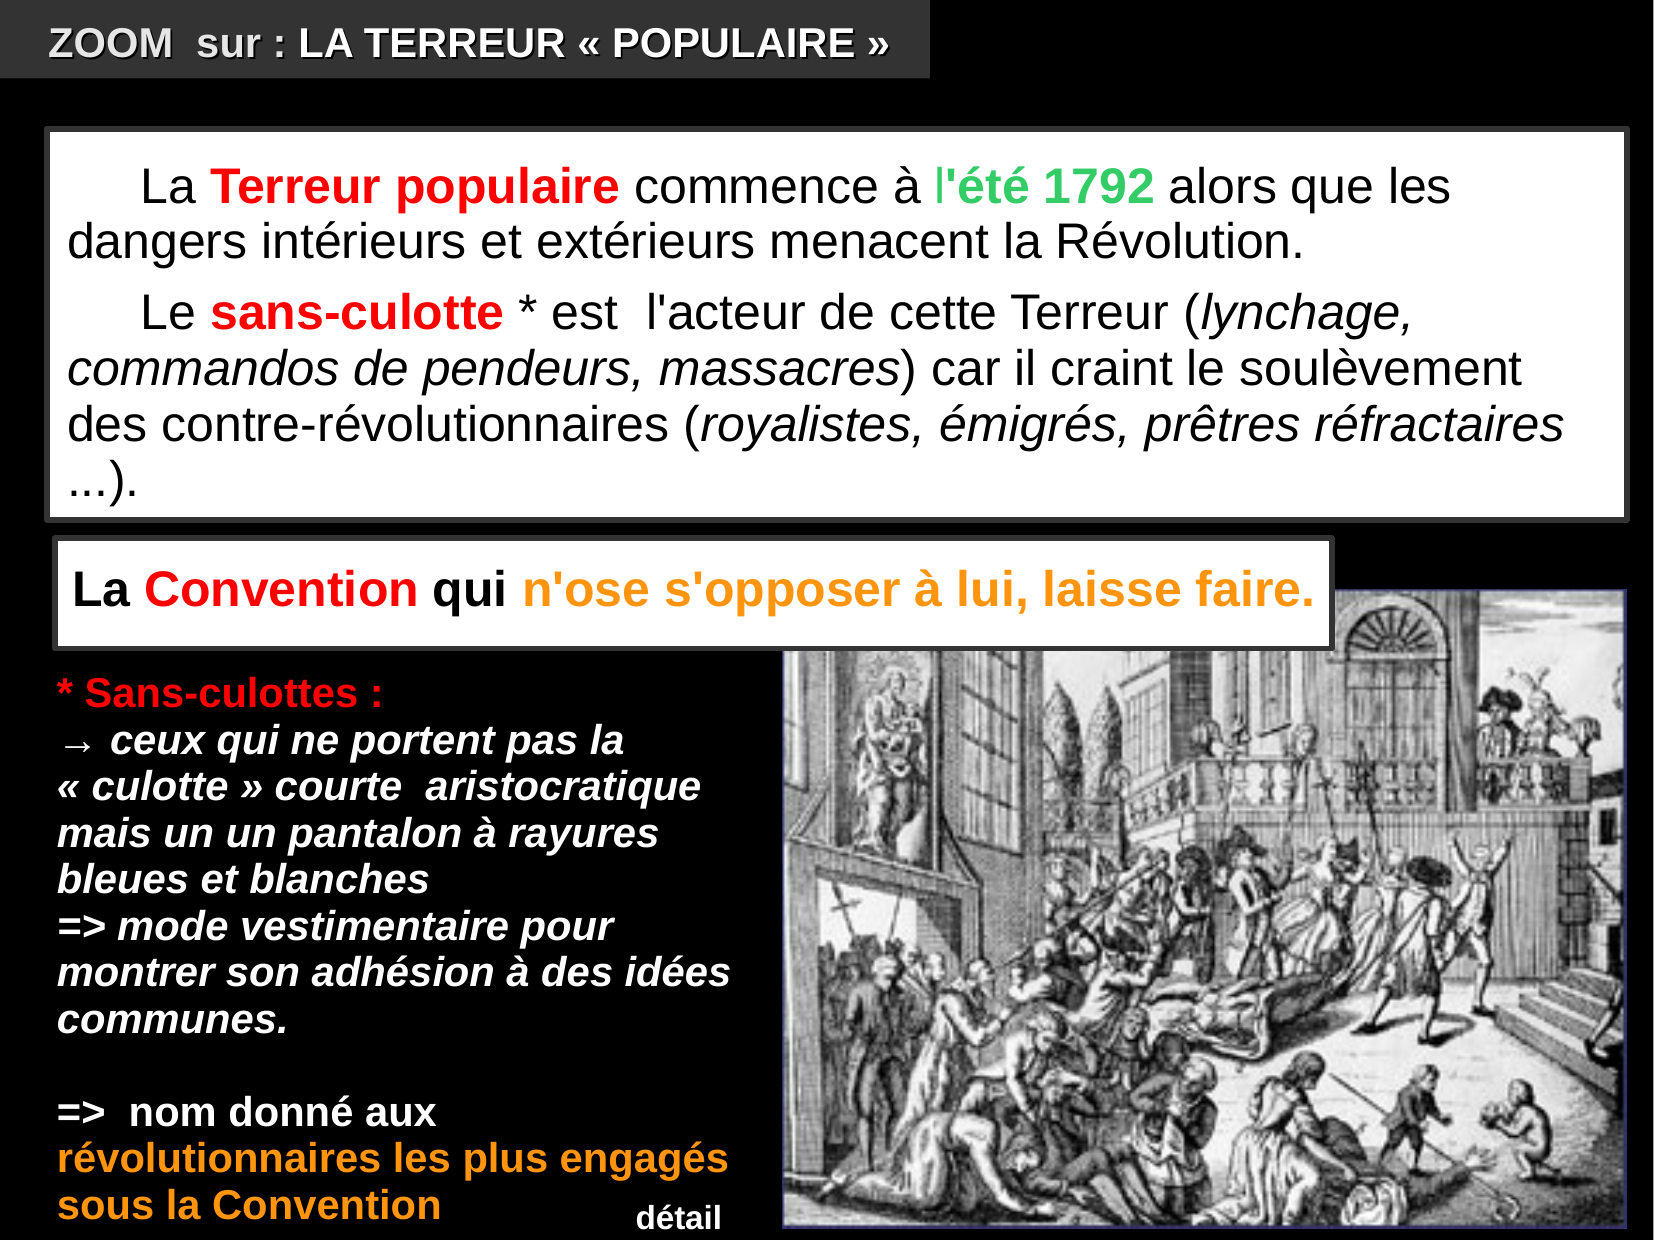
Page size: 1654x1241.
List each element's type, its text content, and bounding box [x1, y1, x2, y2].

text_box détail [620, 1191, 1097, 1241]
text_box [47, 128, 1627, 520]
picture [782, 589, 1627, 1229]
text_box * Sans-culottes : → ceux qui ne portent pas la « culotte » courte aristocratique mais un un pantalon à rayures bleues et blanches => mode vestimentaire pour montrer son adhésion à des idées communes. => nom donné aux révolutionnaires les plus engagés sous la Convention [42, 662, 751, 1236]
text_box La Terreur populaire commence à l'été 1792 alors que les dangers intérieurs et extérieurs menacent la Révolution. [52, 150, 1586, 276]
text_box [54, 571, 1332, 649]
text_box Le sans-culotte * est l'acteur de cette Terreur (lynchage, commandos de pendeurs, massacres) car il craint le soulèvement des contre-révolutionnaires (royalistes, émigrés, prêtres réfractaires ...). [52, 276, 1586, 571]
text_box La Convention qui n'ose s'opposer à lui, laisse faire. [57, 553, 1359, 625]
text_box ZOOM sur : LA TERREUR « POPULAIRE » [0, 0, 931, 80]
